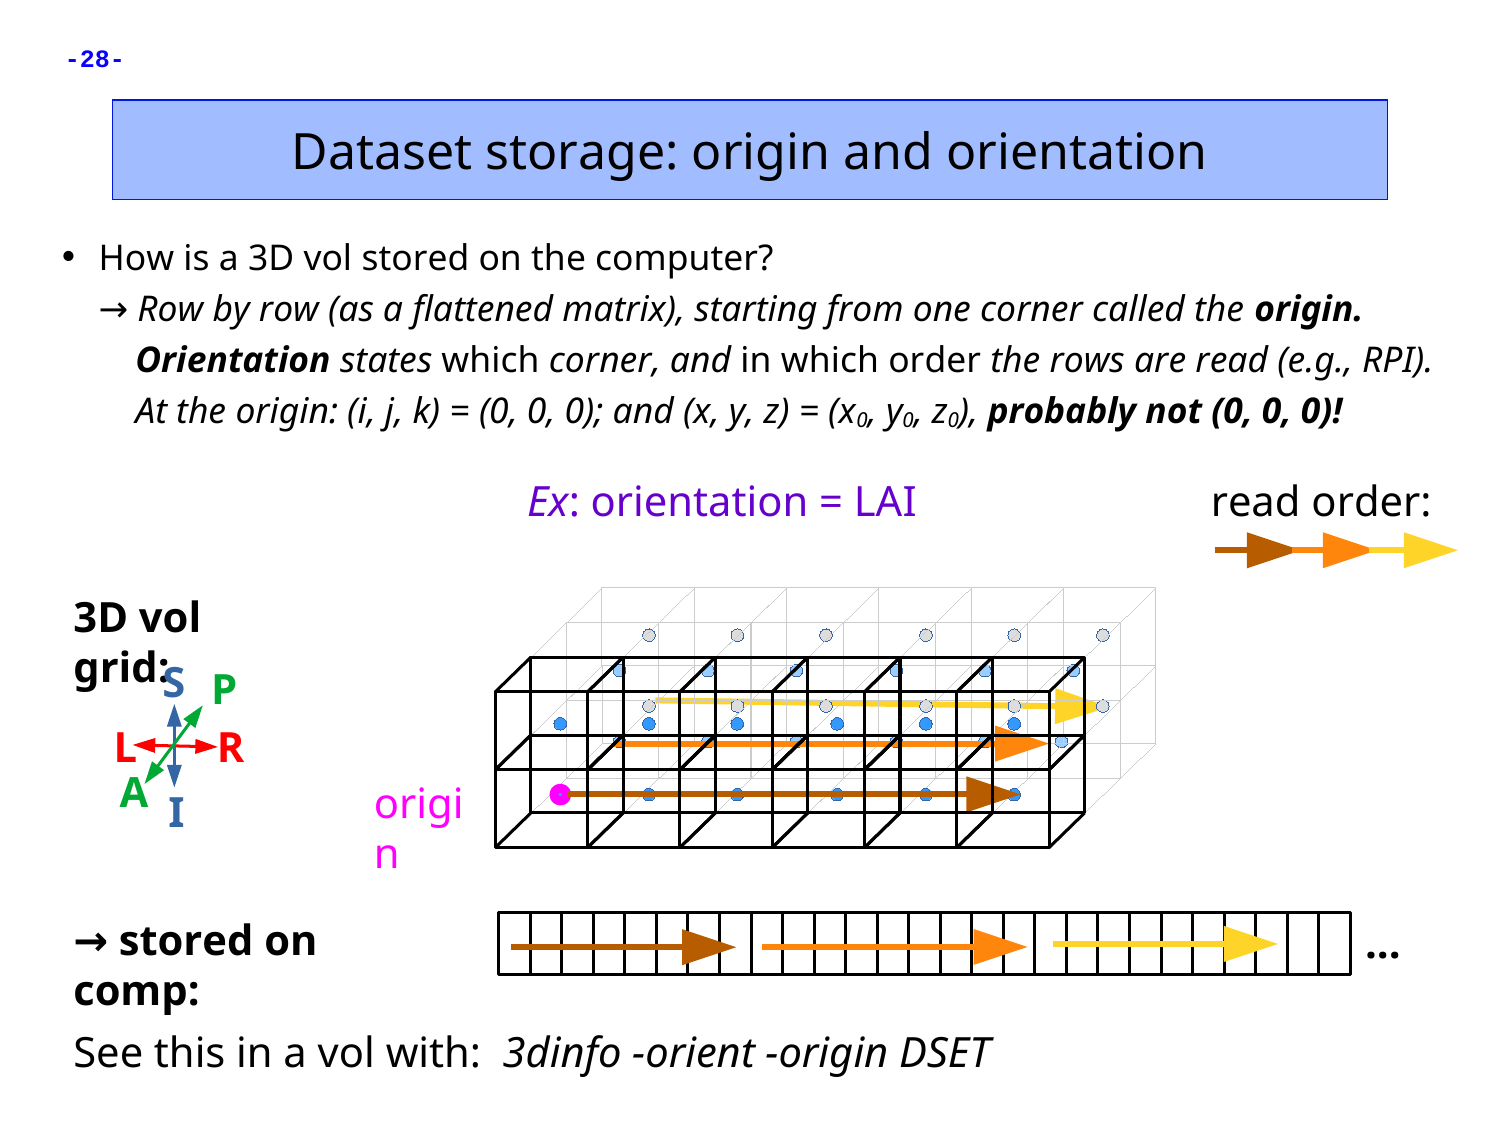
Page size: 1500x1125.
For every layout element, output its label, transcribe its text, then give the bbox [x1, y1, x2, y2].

text_box L [98, 713, 151, 779]
text_box R [202, 713, 254, 779]
text_box [731, 628, 744, 642]
text_box I [153, 778, 209, 844]
text_box [919, 717, 933, 731]
text_box [831, 797, 843, 801]
text_box [920, 797, 932, 801]
text_box ... [1350, 909, 1456, 975]
text_box A [104, 758, 157, 824]
text_box origin [359, 769, 494, 835]
text_box [1007, 717, 1021, 731]
text_box [730, 717, 744, 731]
text_box [1055, 737, 1063, 743]
text_box [819, 701, 833, 713]
text_box read order: [1196, 466, 1458, 539]
text_box [702, 666, 714, 677]
text_box [919, 628, 933, 642]
text_box [1009, 795, 1021, 801]
text_box [1008, 701, 1021, 713]
text_box [1007, 628, 1021, 642]
text_box → stored on comp: [58, 906, 470, 981]
text_box [1096, 628, 1110, 642]
text_box [642, 717, 656, 731]
text_box [643, 797, 655, 801]
text_box How is a 3D vol stored on the computer? → Row by row (as a flattened matrix), starting from one corner called the origin. Orientation states which corner, and in which order the rows are read (e.g., RPI). At the origin: (i, j, k) = (0, 0, 0); and (x, y, z) = (x0, y0, z0), probably not (0, 0, 0)! [46, 226, 1489, 376]
text_box Ex: orientation = LAI [512, 466, 1026, 542]
text_box [731, 701, 744, 713]
text_box [553, 717, 567, 731]
text_box [1010, 788, 1021, 794]
text_box [642, 628, 656, 642]
text_box P [198, 655, 248, 721]
text_box [1055, 744, 1068, 748]
text_box [1096, 701, 1110, 713]
text_box Dataset storage: origin and orientation [112, 99, 1388, 200]
text_box [919, 701, 933, 713]
text_box [613, 666, 622, 677]
text_box [830, 717, 844, 731]
text_box [1069, 666, 1080, 677]
text_box [792, 666, 803, 677]
text_box [642, 701, 656, 713]
text_box [731, 797, 744, 801]
text_box See this in a vol with: 3dinfo -orient -origin DSET [58, 1018, 1432, 1084]
text_box [890, 666, 898, 677]
text_box [553, 788, 567, 801]
text_box 3D vol grid: [58, 583, 320, 649]
text_box [790, 737, 802, 741]
text_box [819, 628, 833, 642]
text_box S [147, 648, 203, 714]
text_box [979, 666, 991, 677]
